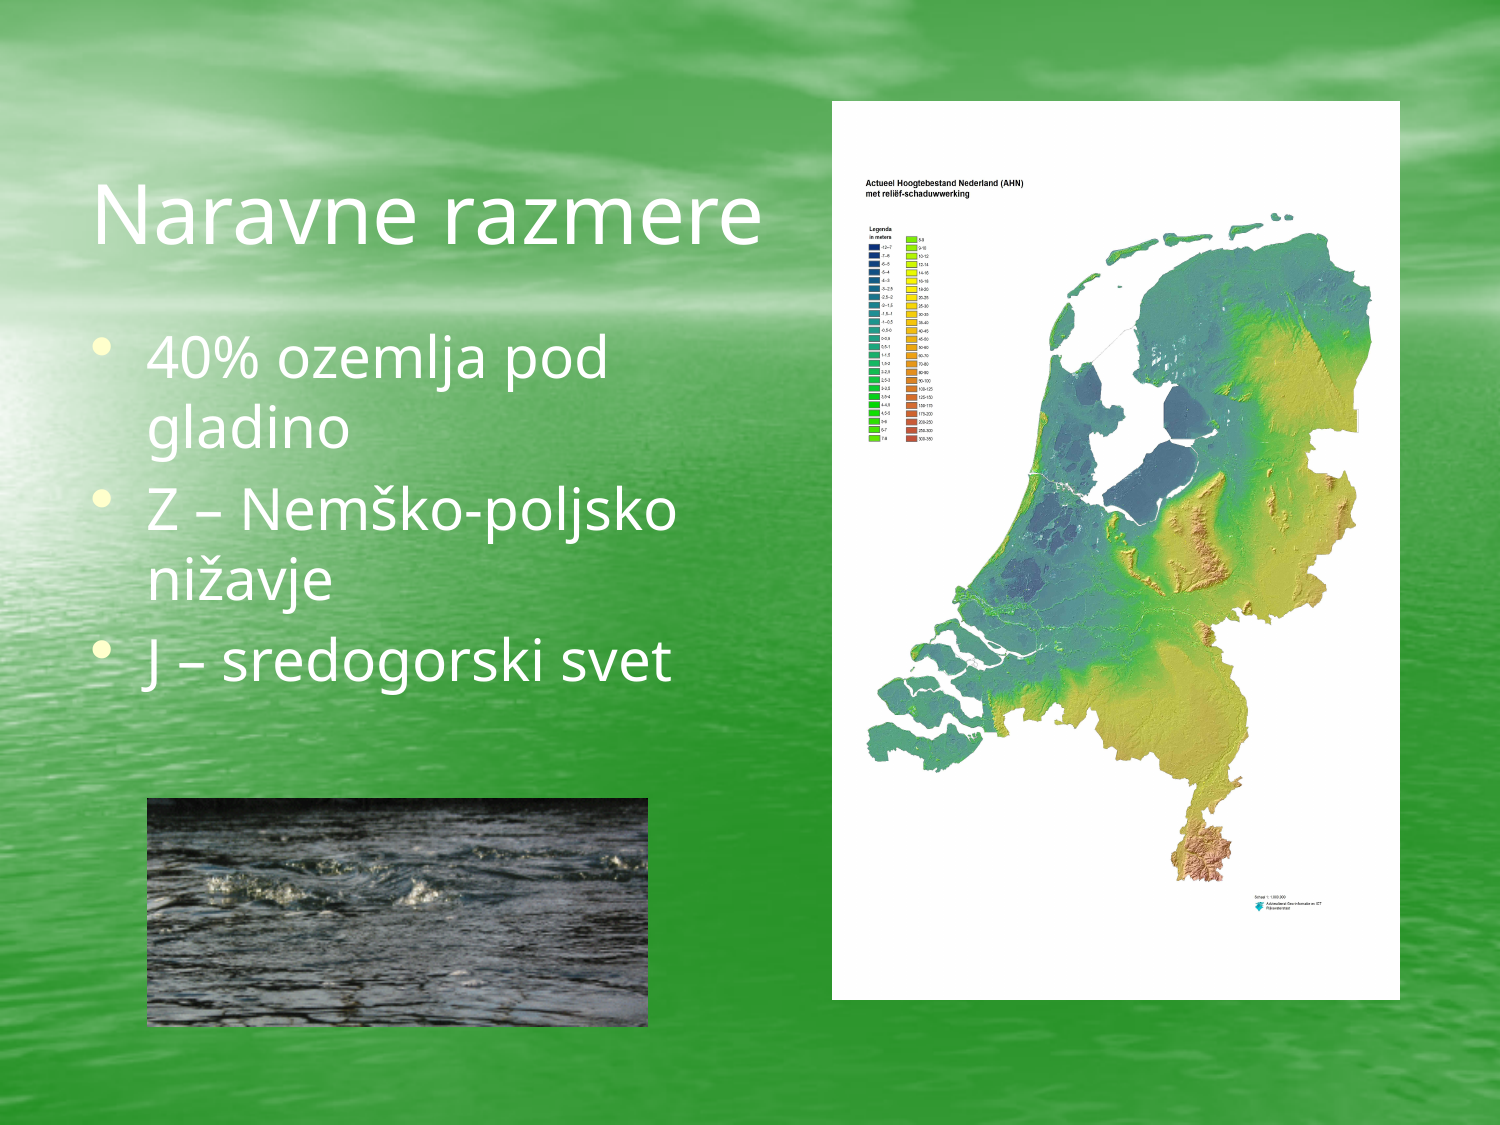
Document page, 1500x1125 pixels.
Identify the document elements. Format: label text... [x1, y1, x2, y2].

picture [0, 0, 1500, 1125]
title Naravne razmere [75, 47, 1425, 275]
list 40% ozemlja pod gladino Z – Nemško-poljsko nižavje J – sredogorski svet [75, 312, 738, 988]
